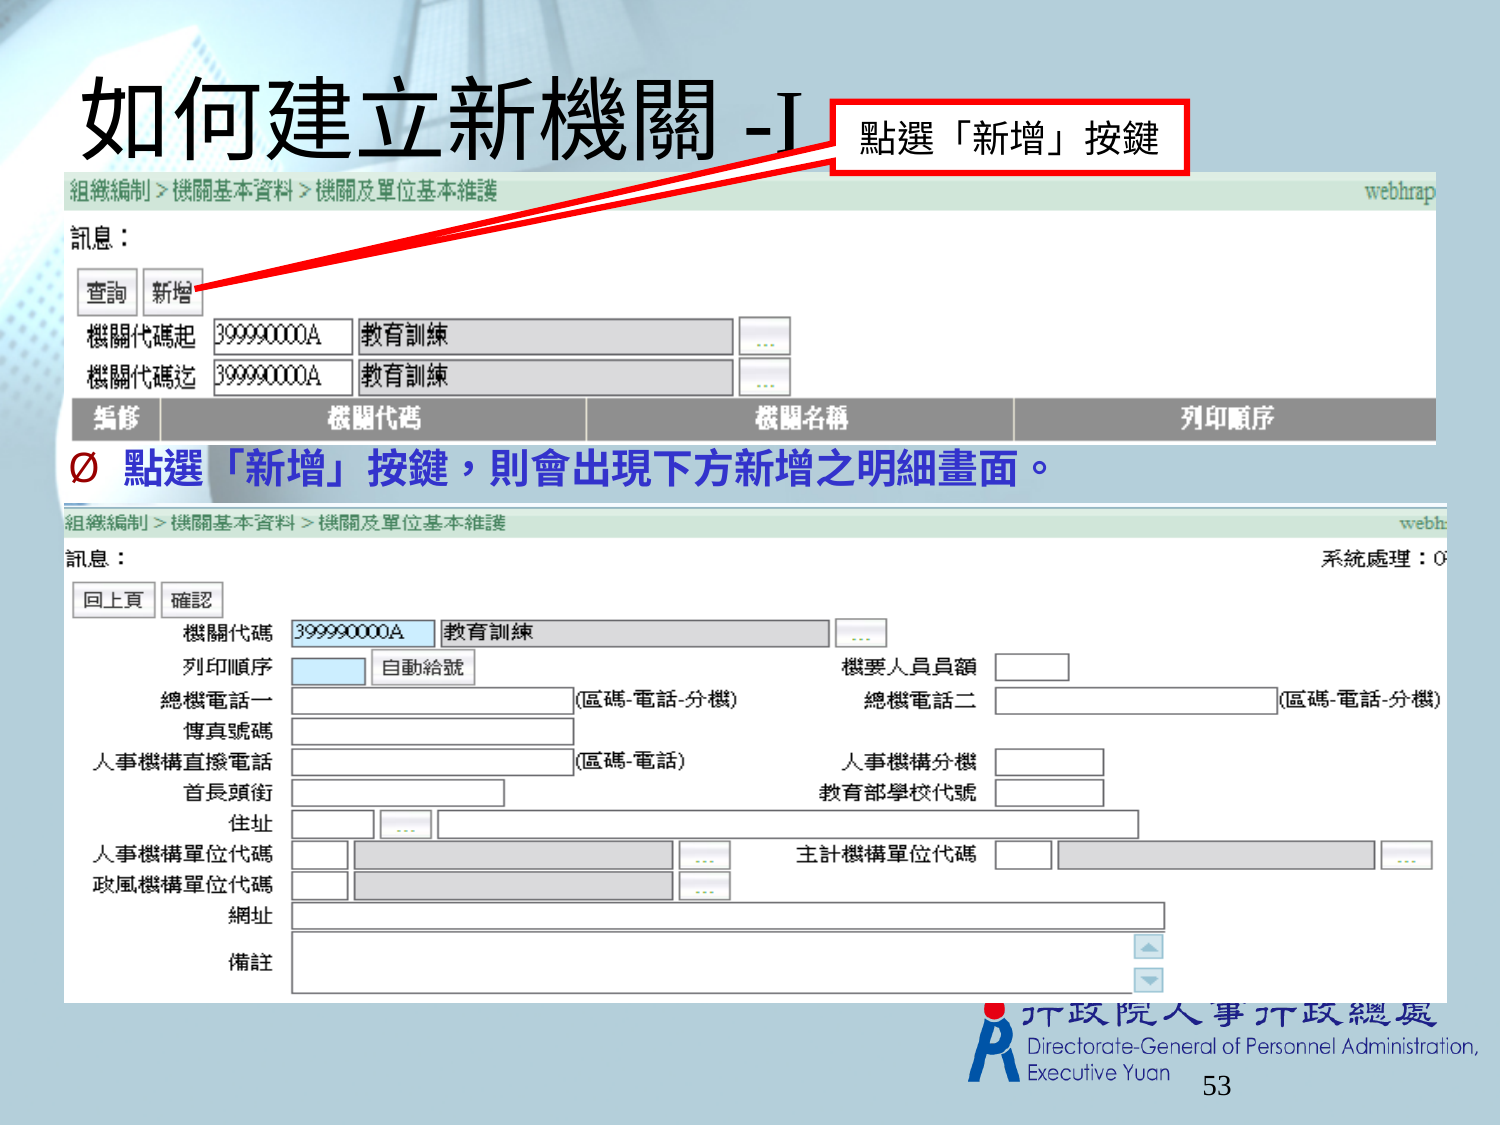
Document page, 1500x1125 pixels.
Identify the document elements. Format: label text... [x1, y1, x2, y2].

text_box 點選「新增」按鍵 [194, 101, 1187, 289]
list 點選「新增」按鍵，則會出現下方新增之明細畫面。 [53, 444, 1329, 499]
picture [64, 172, 1436, 445]
picture [64, 503, 1447, 1003]
text_box [1187, 1058, 1500, 1124]
text_box 如何建立新機關-I [65, 55, 1092, 167]
